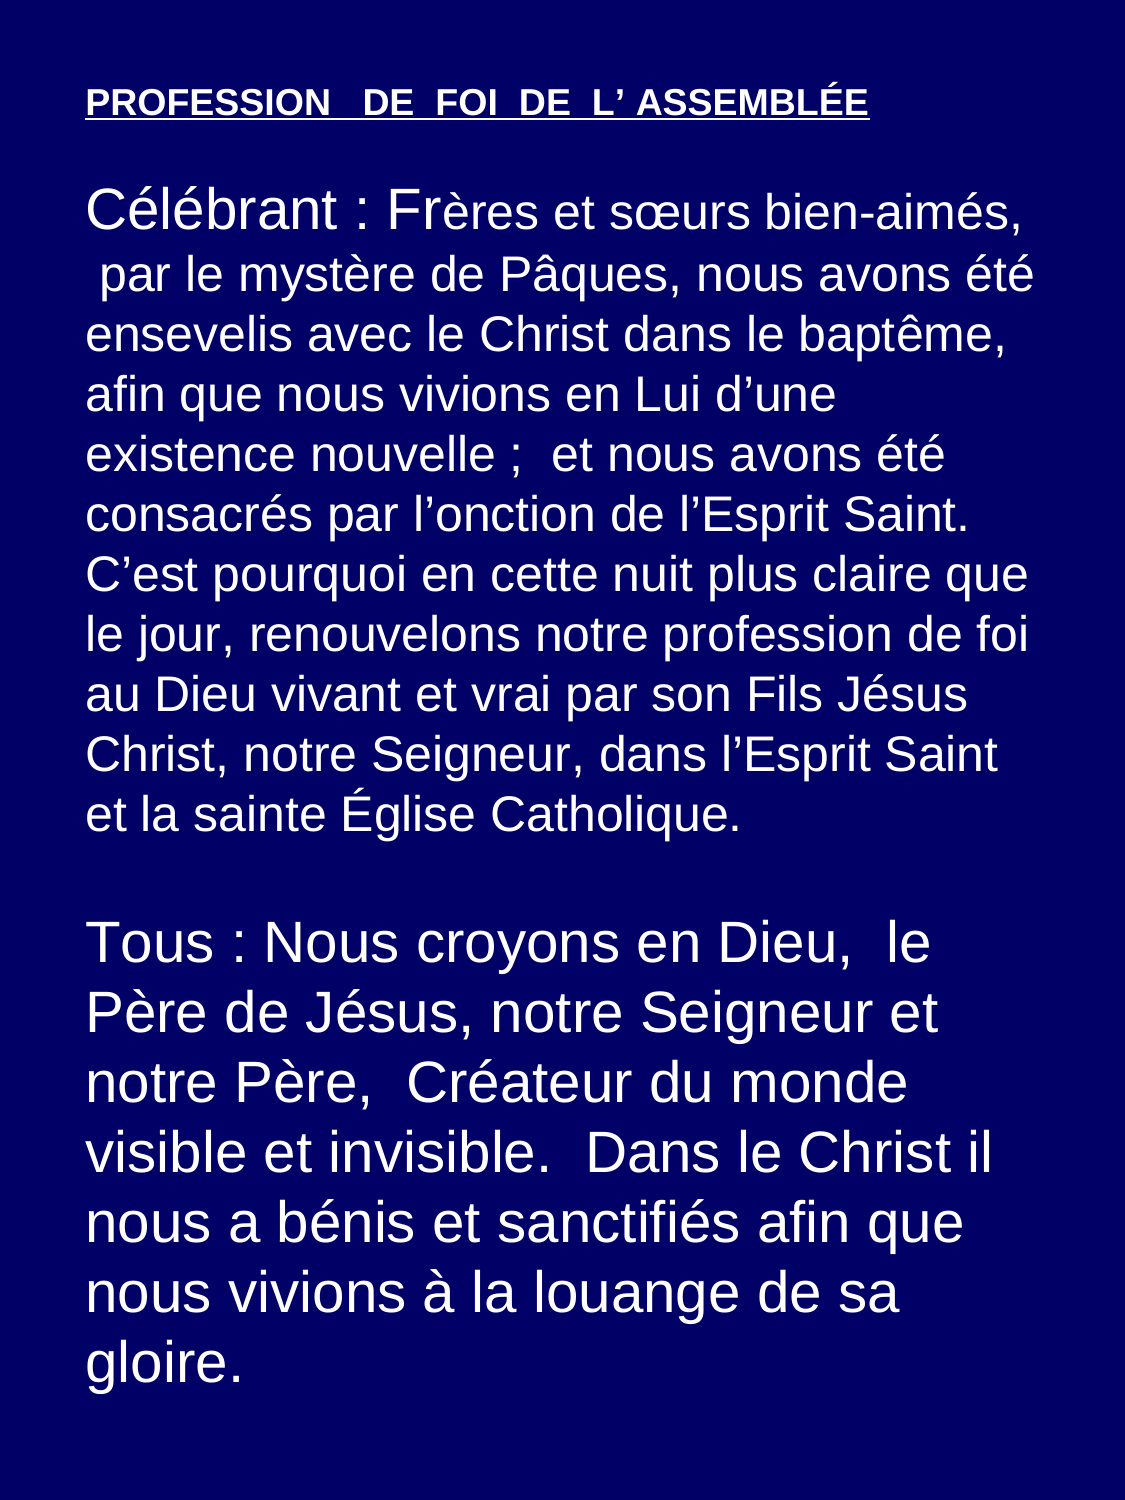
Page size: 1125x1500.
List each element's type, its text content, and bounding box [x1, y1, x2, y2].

text_box PROFESSION DE FOI DE L’ ASSEMBLÉE Célébrant : Frères et sœurs bien-aimés, par le mystère de Pâques, nous avons été ensevelis avec le Christ dans le baptême, afin que nous vivions en Lui d’une existence nouvelle ; et nous avons été consacrés par l’onction de l’Esprit Saint. C’est pourquoi en cette nuit plus claire que le jour, renouvelons notre profession de foi au Dieu vivant et vrai par son Fils Jésus Christ, notre Seigneur, dans l’Esprit Saint et la sainte Église Catholique. Tous : Nous croyons en Dieu, le Père de Jésus, notre Seigneur et notre Père, Créateur du monde visible et invisible. Dans le Christ il nous a bénis et sanctifiés afin que nous vivions à la louange de sa gloire. [70, 70, 1052, 1374]
